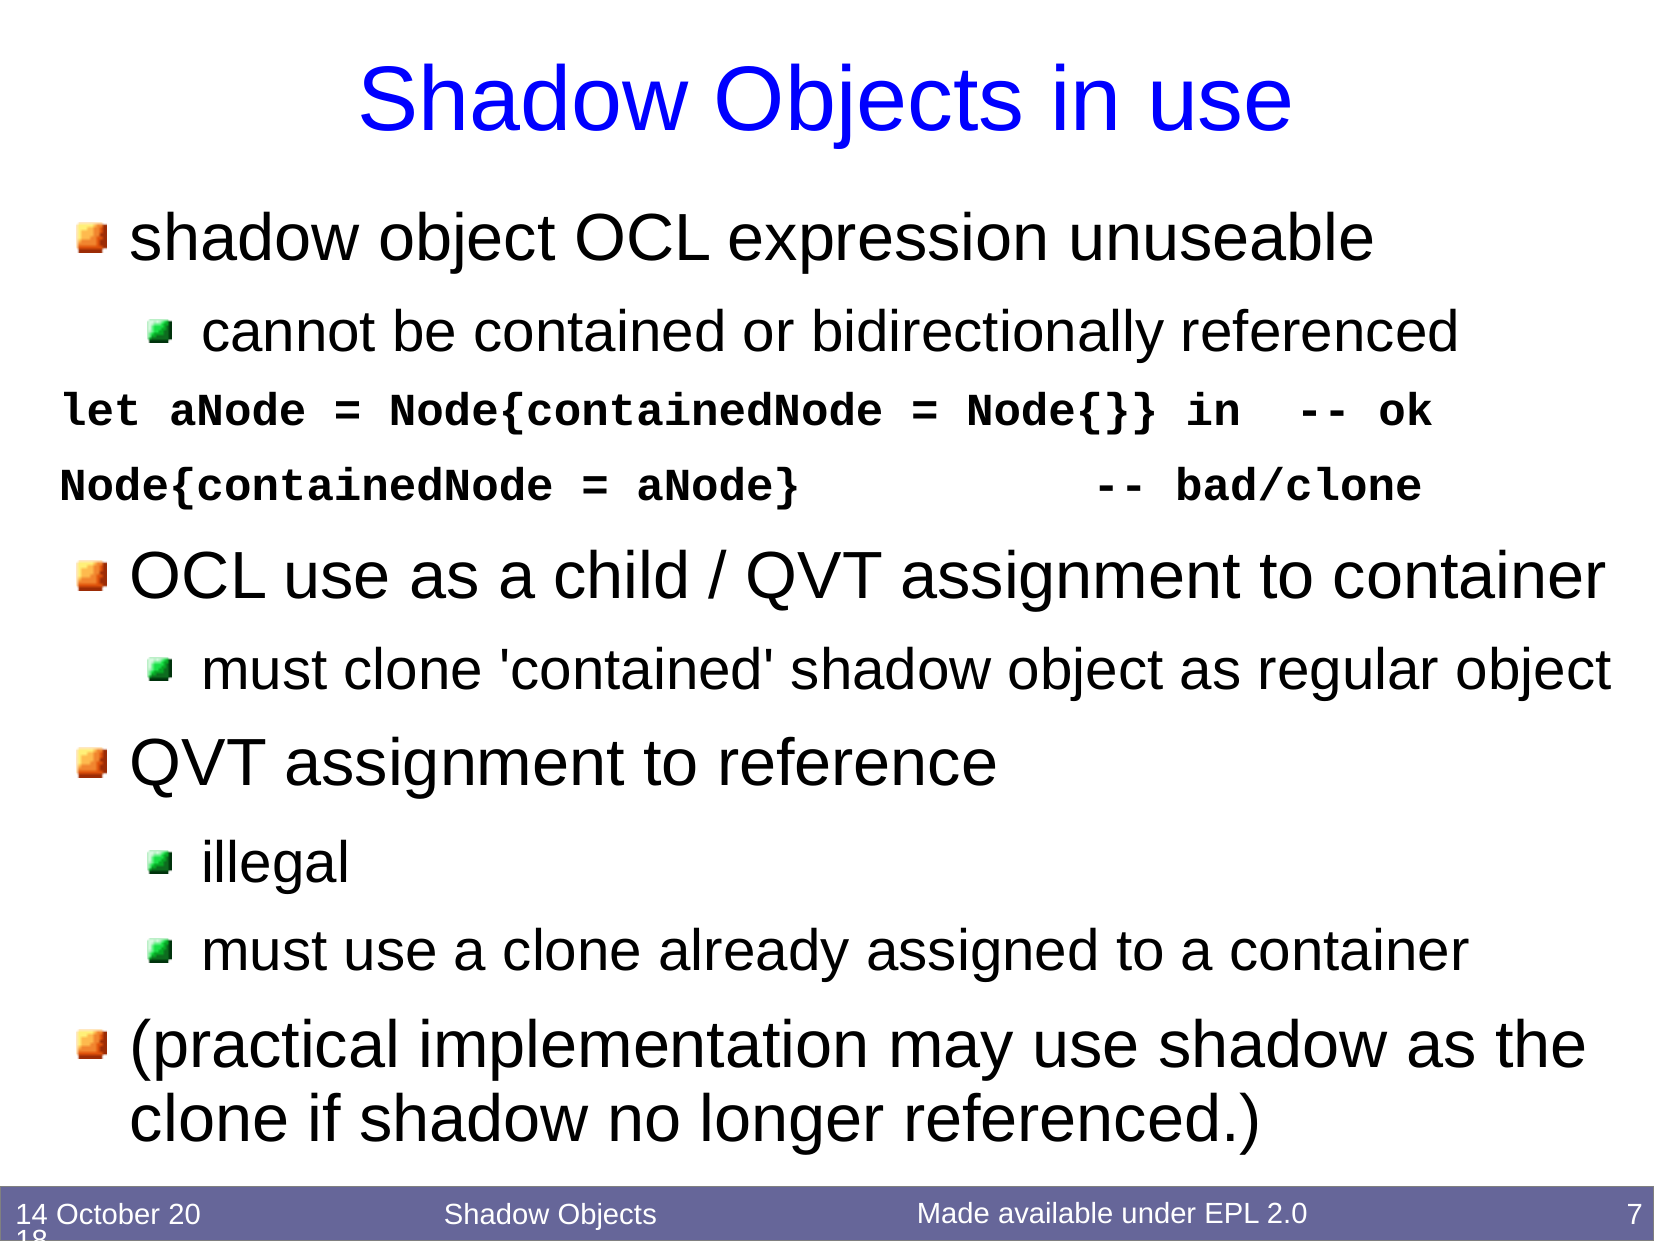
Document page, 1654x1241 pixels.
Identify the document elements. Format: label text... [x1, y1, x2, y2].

title Shadow Objects in use [82, 47, 1571, 150]
list shadow object OCL expression unuseable cannot be contained or bidirectionally referenced let aNode = Node{containedNode = Node{}} in -- ok Node{containedNode = aNode} -- bad/clone OCL use as a child / QVT assignment to container must clone 'contained' shadow object as regular object QVT assignment to reference illegal must use a clone already assigned to a container (practical implementation may use shadow as the clone if shadow no longer referenced.) [59, 200, 1654, 1201]
